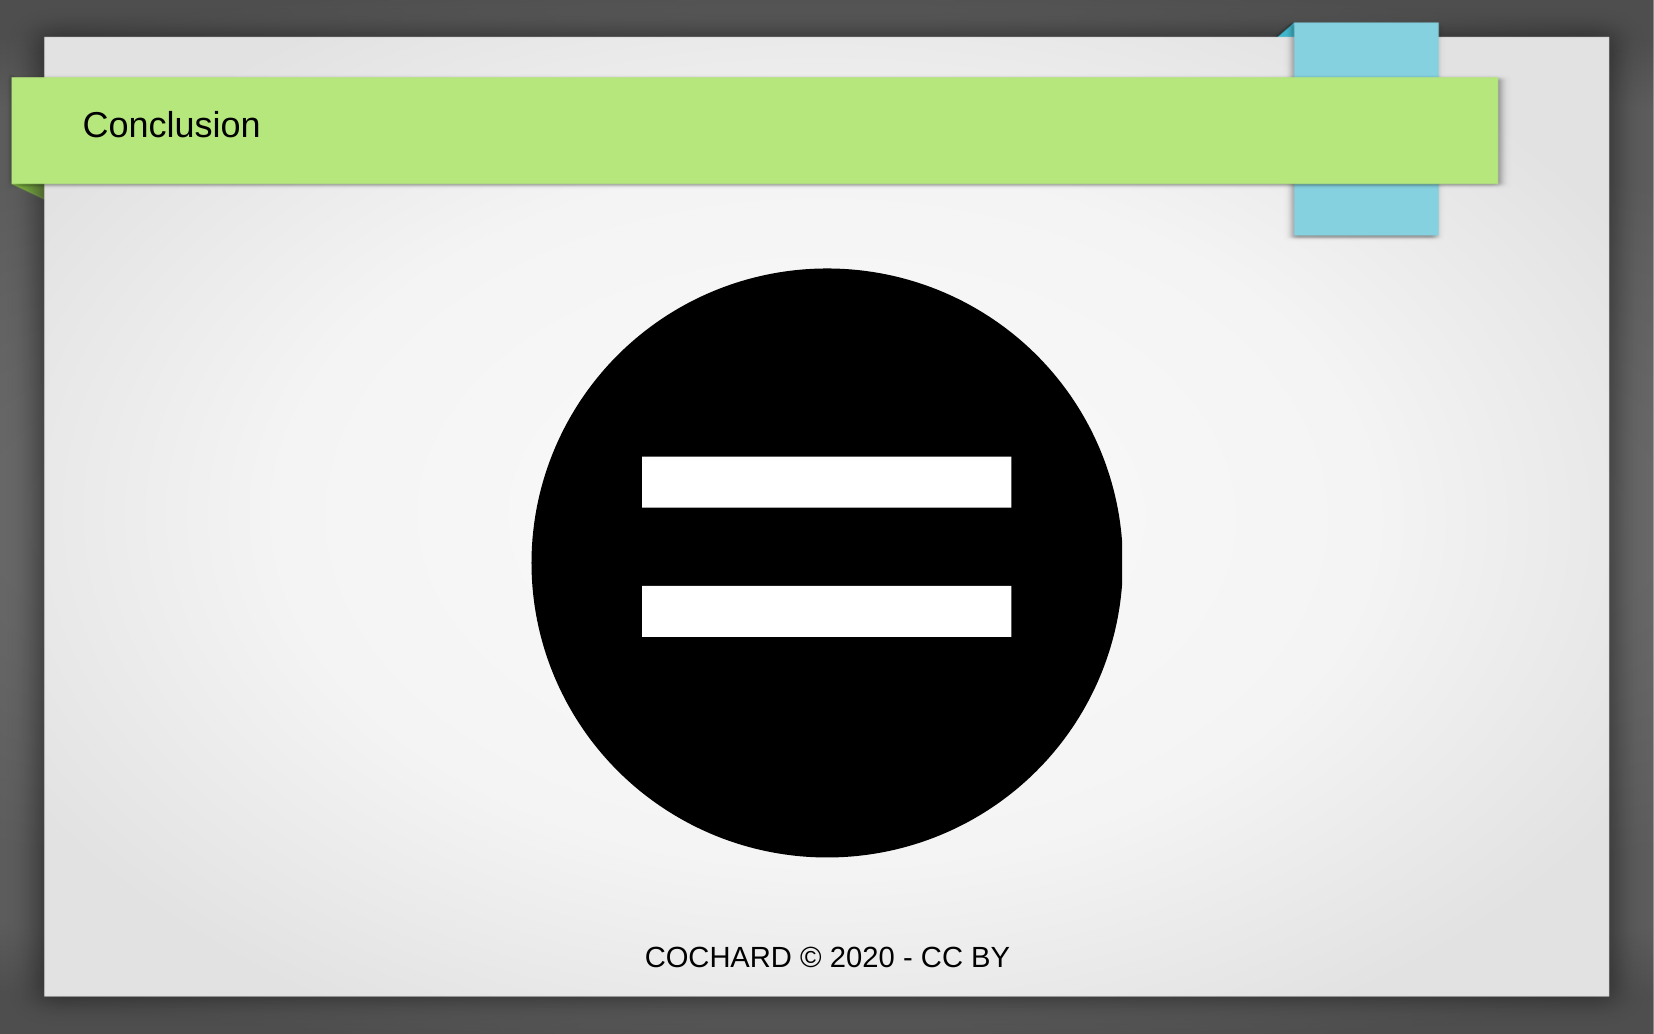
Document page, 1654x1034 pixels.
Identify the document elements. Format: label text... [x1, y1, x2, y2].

picture [0, 0, 1654, 1034]
title Conclusion [82, 39, 1235, 210]
